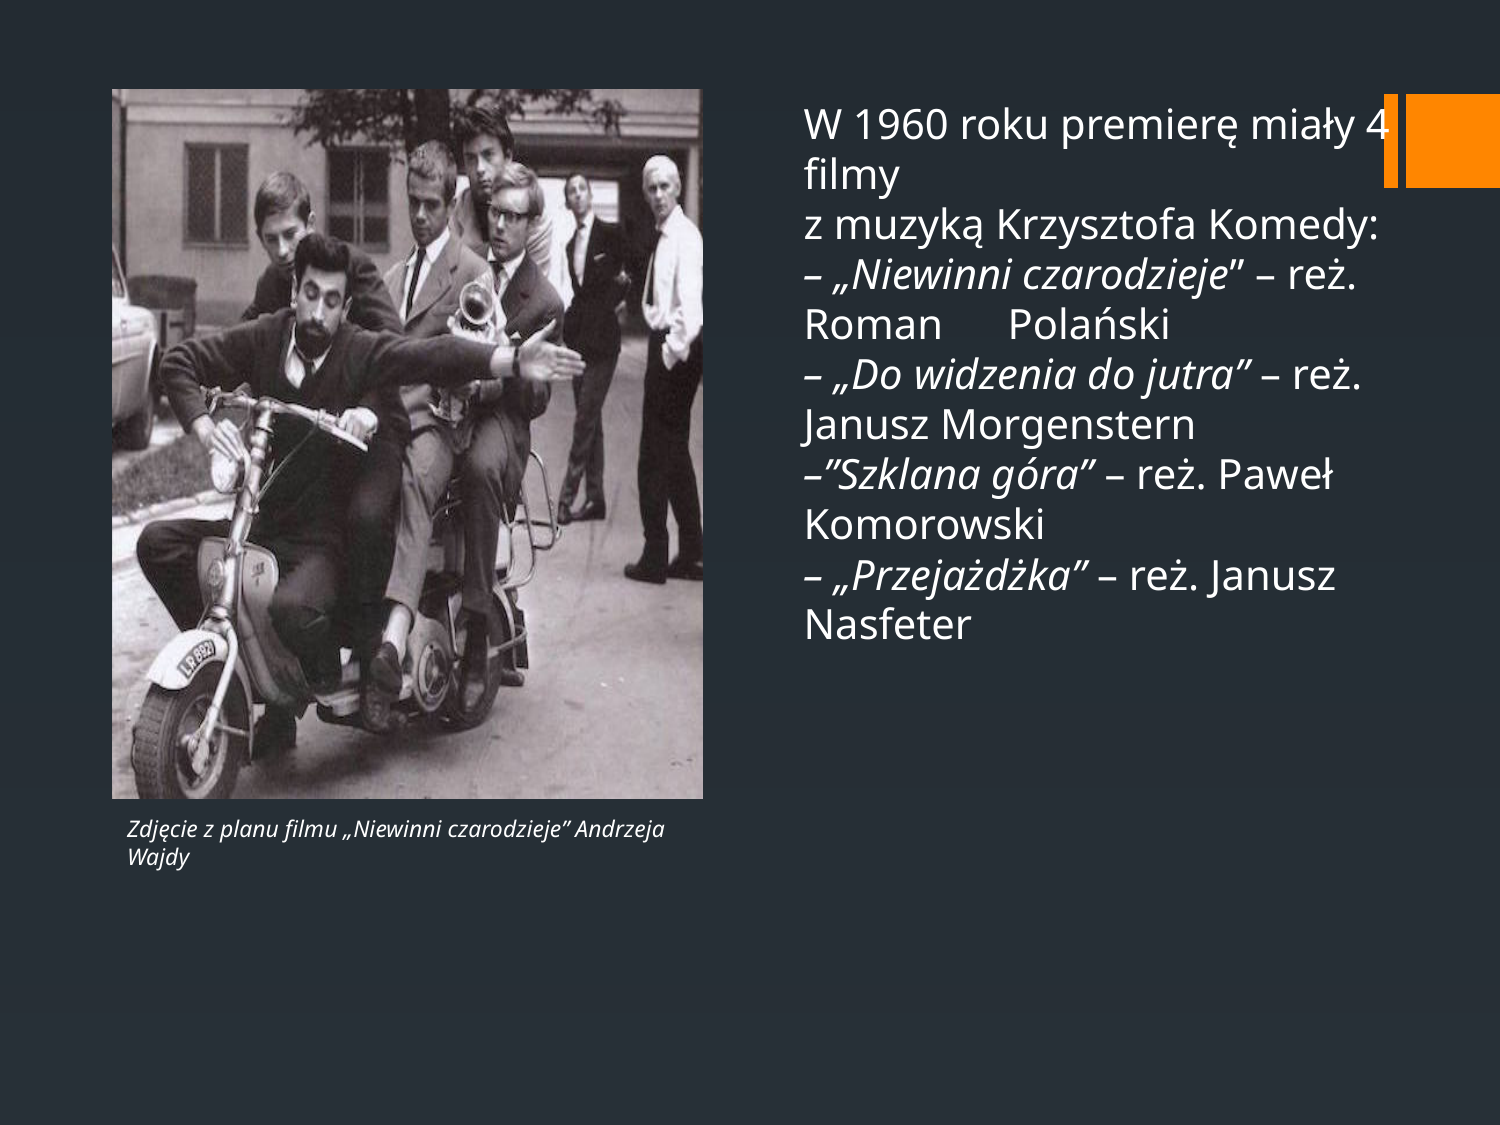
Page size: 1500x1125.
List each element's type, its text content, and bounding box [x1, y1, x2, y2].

picture [112, 90, 703, 799]
list W 1960 roku premierę miały 4 filmy z muzyką Krzysztofa Komedy: – „Niewinni czarodzieje” – reż. Roman Polański – „Do widzenia do jutra” – reż. Janusz Morgenstern –”Szklana góra” – reż. Paweł Komorowski – „Przejażdżka” – reż. Janusz Nasfeter [773, 90, 1424, 808]
text_box Zdjęcie z planu filmu „Niewinni czarodzieje” Andrzeja Wajdy [112, 807, 703, 878]
